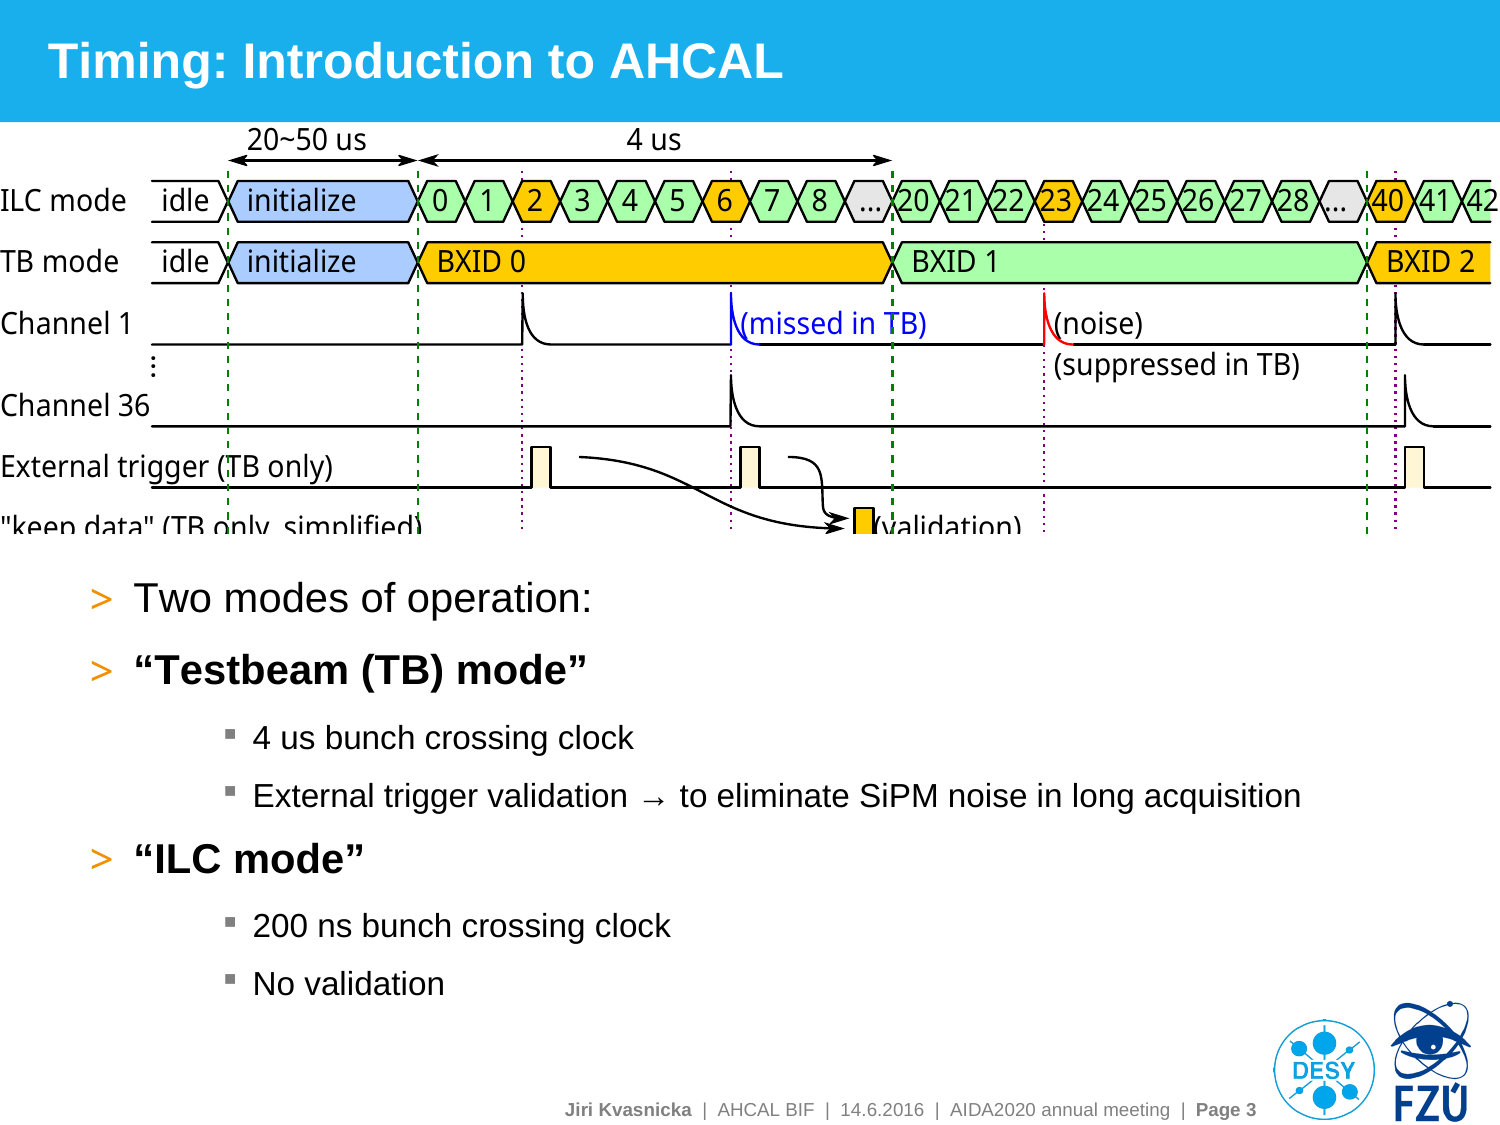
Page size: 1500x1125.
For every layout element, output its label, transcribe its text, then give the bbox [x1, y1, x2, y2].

title Timing: Introduction to AHCAL [47, 16, 1446, 107]
picture [1390, 1000, 1471, 1122]
picture [1273, 1019, 1375, 1120]
picture [0, 127, 1500, 534]
list Two modes of operation: “Testbeam (TB) mode” 4 us bunch crossing clock External trigger validation → to eliminate SiPM noise in long acquisition “ILC mode” 200 ns bunch crossing clock No validation [46, 574, 1445, 1007]
